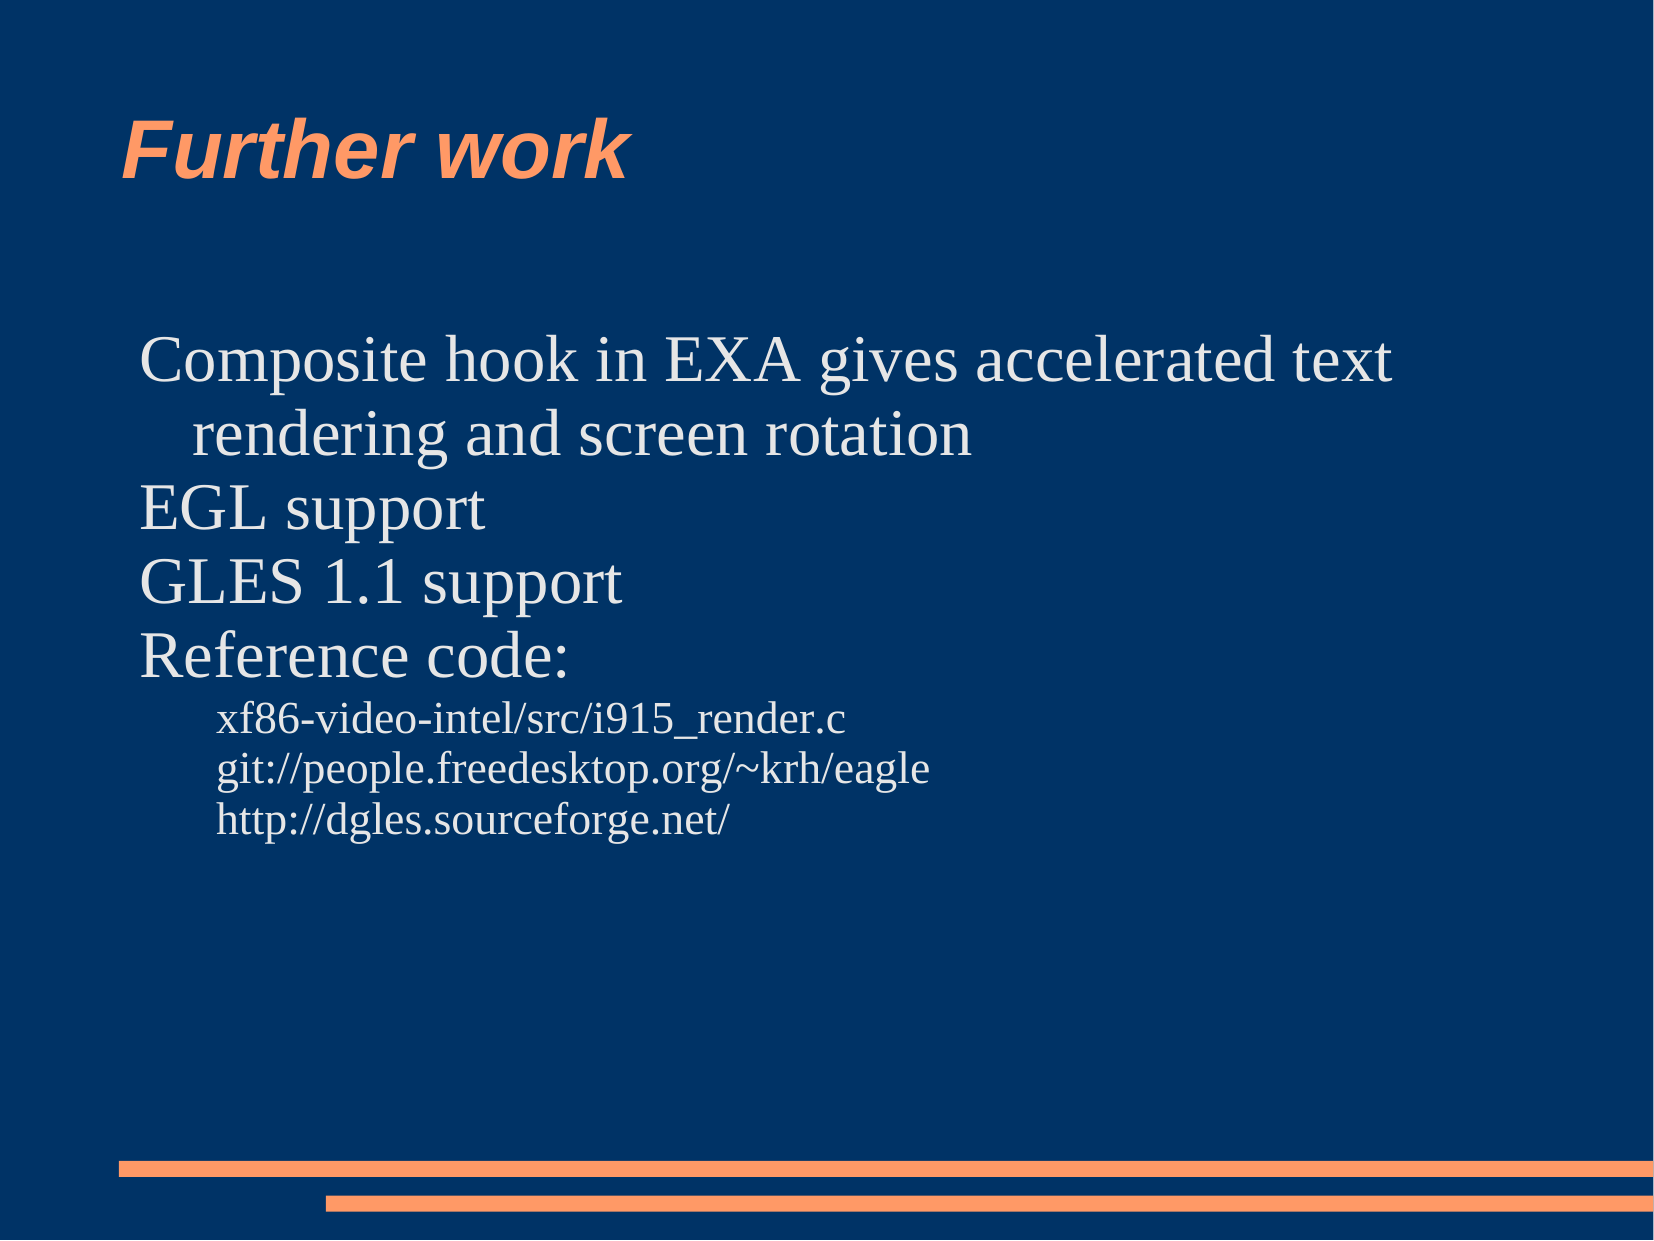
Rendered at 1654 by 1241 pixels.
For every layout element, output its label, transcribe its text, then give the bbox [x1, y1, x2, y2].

list Composite hook in EXA gives accelerated text rendering and screen rotation EGL support GLES 1.1 support Reference code: xf86-video-intel/src/i915_render.c git://people.freedesktop.org/~krh/eagle http://dgles.sourceforge.net/ [121, 322, 1561, 1118]
title Further work [121, 53, 1534, 247]
